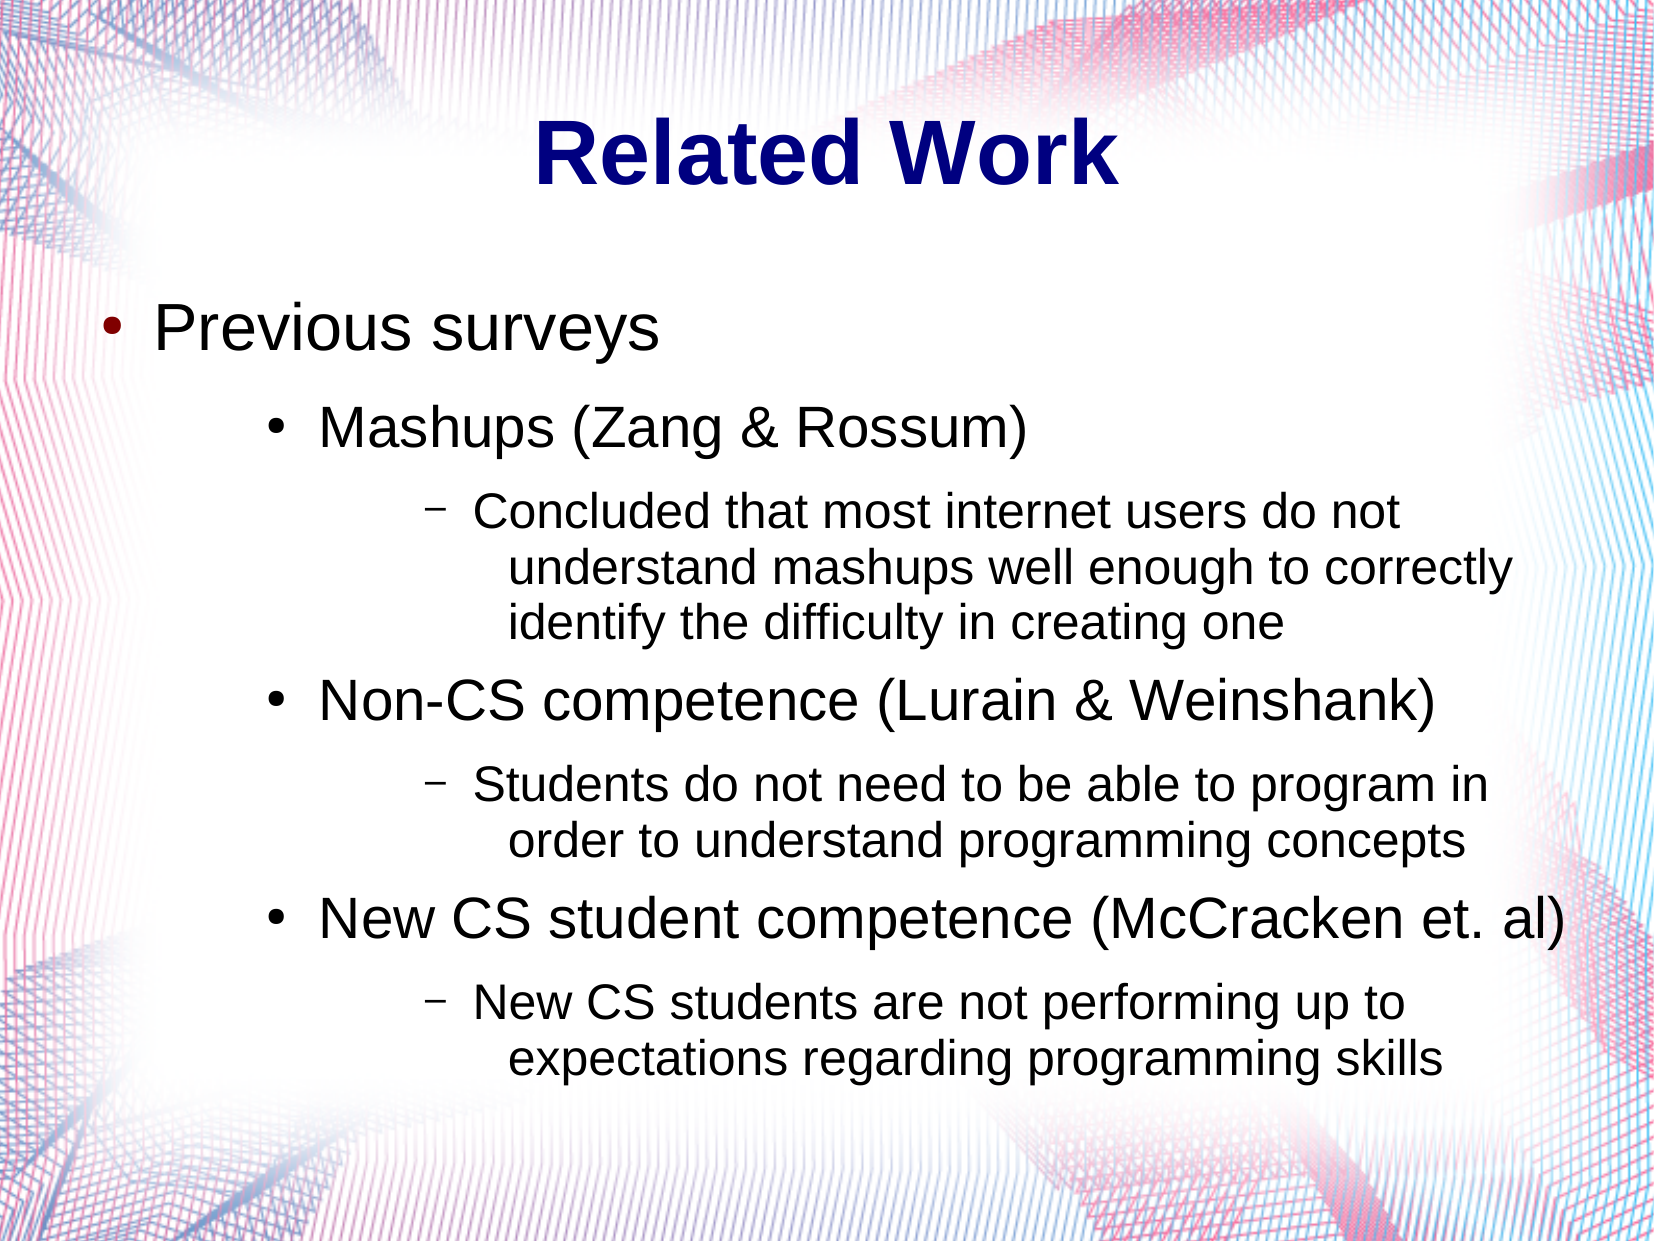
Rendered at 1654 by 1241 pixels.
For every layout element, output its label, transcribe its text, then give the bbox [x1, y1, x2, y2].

title Related Work [82, 56, 1571, 250]
picture [0, 0, 1654, 1241]
list Previous surveys Mashups (Zang & Rossum) Concluded that most internet users do not understand mashups well enough to correctly identify the difficulty in creating one Non-CS competence (Lurain & Weinshank) Students do not need to be able to program in order to understand programming concepts New CS student competence (McCracken et. al) New CS students are not performing up to expectations regarding programming skills [82, 290, 1571, 1094]
